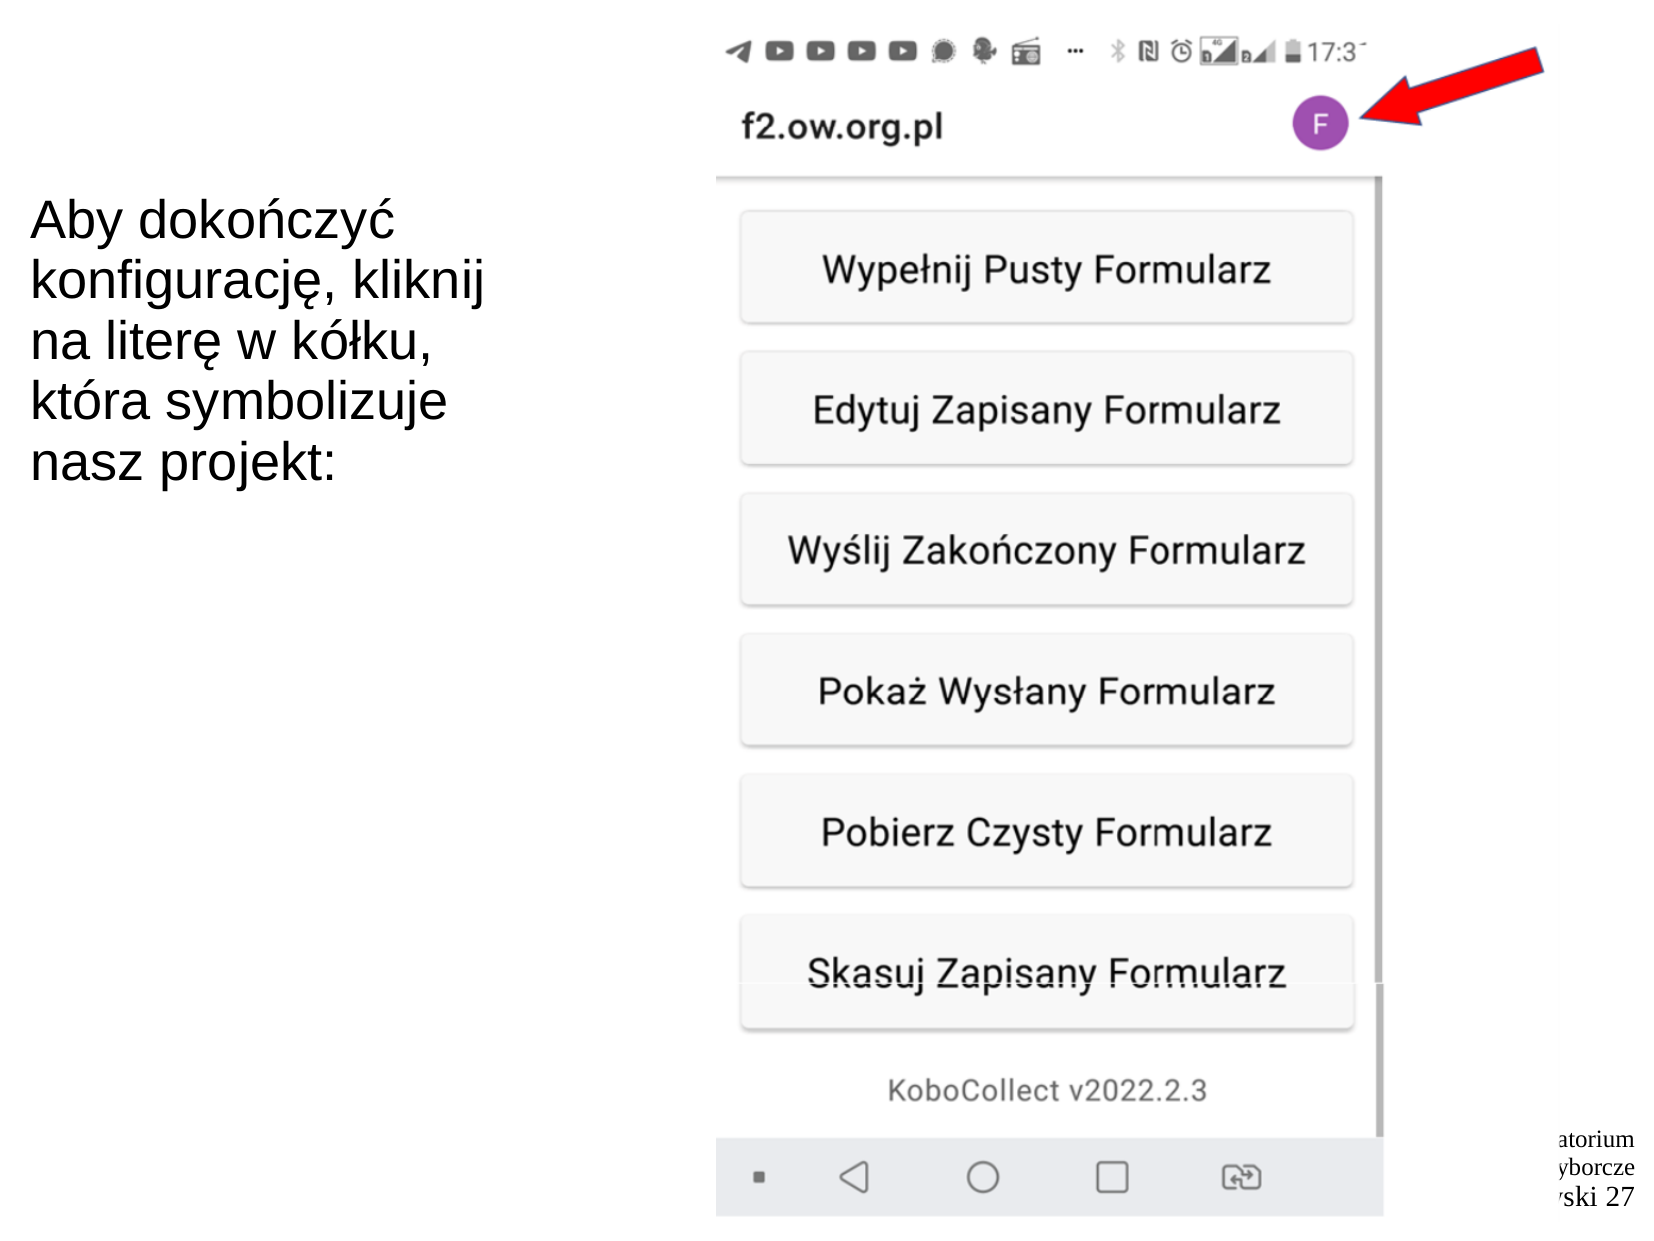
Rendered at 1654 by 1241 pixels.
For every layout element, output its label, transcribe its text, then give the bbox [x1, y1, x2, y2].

picture [716, 24, 1561, 1223]
list Aby dokończyć konfigurację, kliknij na literę w kółku, która symbolizuje nasz projekt: [30, 105, 541, 1081]
